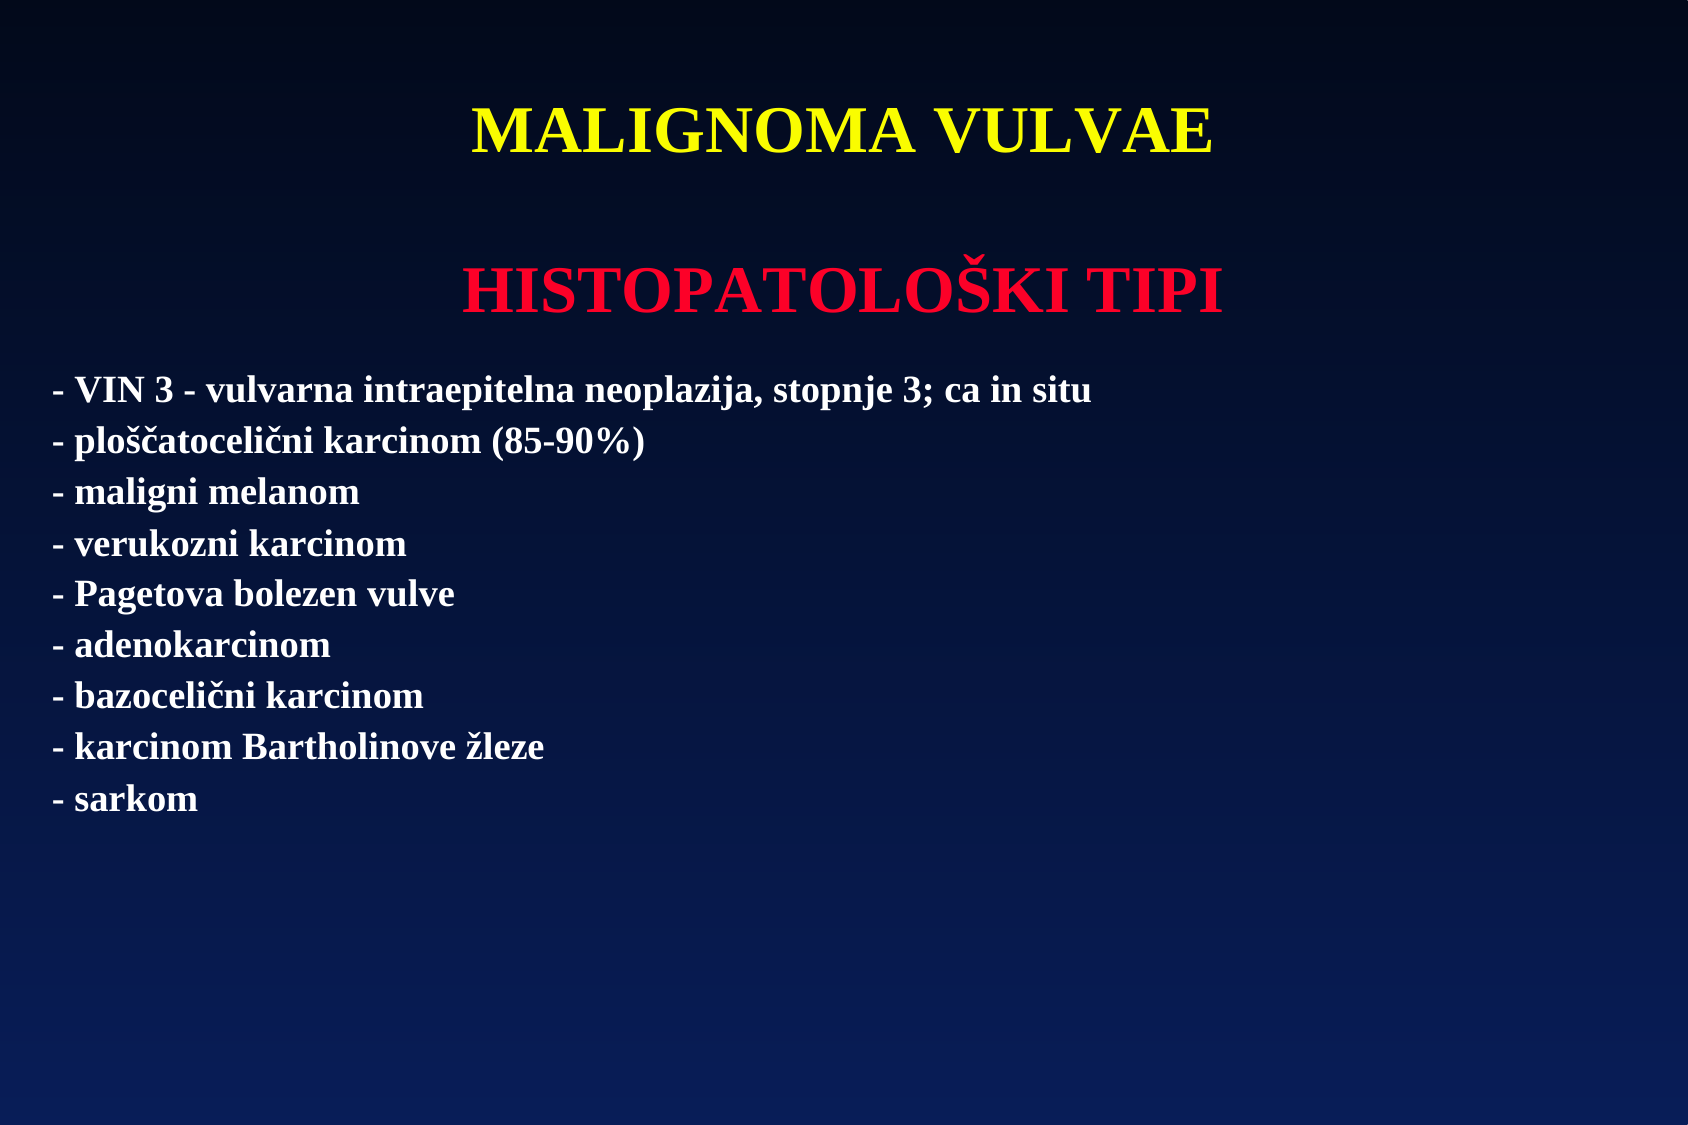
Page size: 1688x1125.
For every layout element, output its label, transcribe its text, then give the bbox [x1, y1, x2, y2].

list - VIN 3 - vulvarna intraepitelna neoplazija, stopnje 3; ca in situ - ploščatocelični karcinom (85-90%) - maligni melanom - verukozni karcinom - Pagetova bolezen vulve - adenokarcinom - bazocelični karcinom - karcinom Bartholinove žleze - sarkom [0, 362, 1688, 1038]
title MALIGNOMA VULVAE HISTOPATOLOŠKI TIPI [0, 37, 1688, 362]
